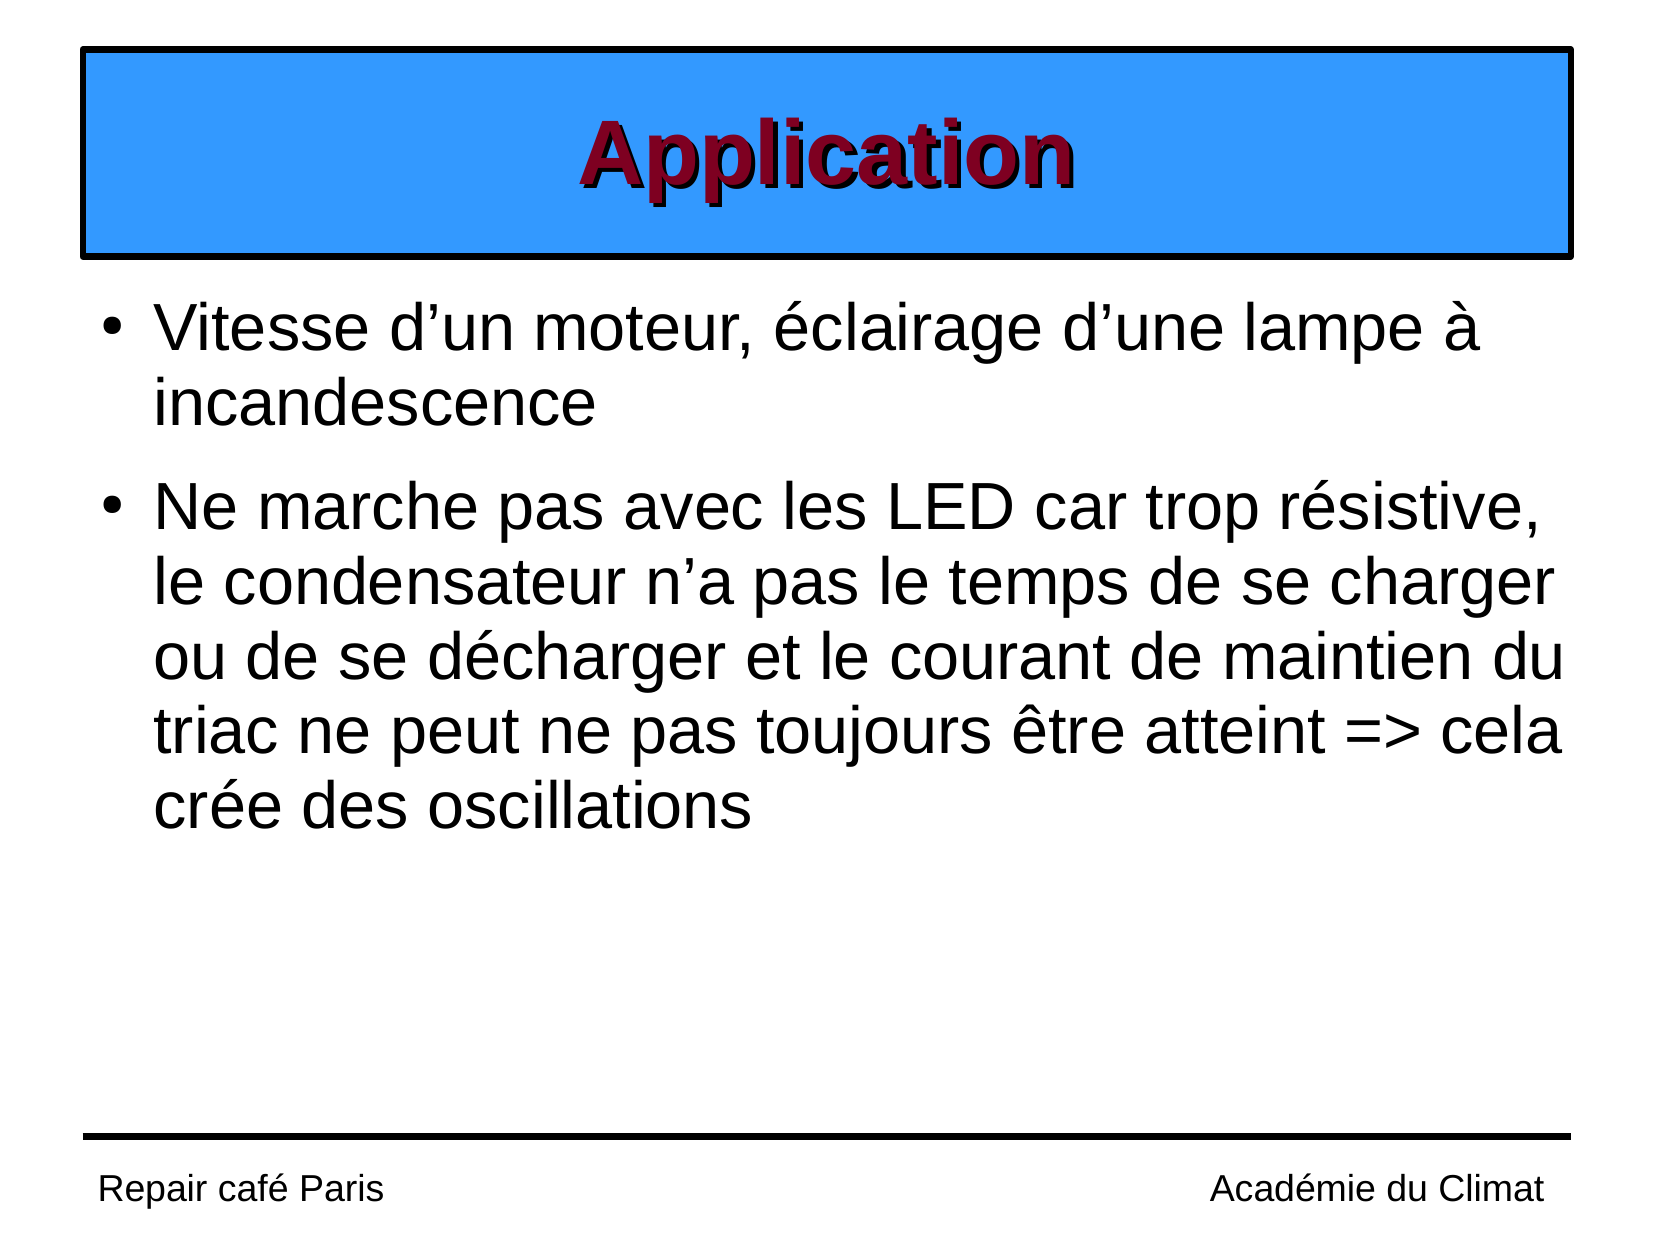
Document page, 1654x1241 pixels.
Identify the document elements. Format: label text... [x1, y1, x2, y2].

text_box Repair café Paris Académie du Climat [82, 1160, 1571, 1217]
title Application [82, 49, 1571, 257]
list Vitesse d’un moteur, éclairage d’une lampe à incandescence Ne marche pas avec les LED car trop résistive, le condensateur n’a pas le temps de se charger ou de se décharger et le courant de maintien du triac ne peut ne pas toujours être atteint => cela crée des oscillations [82, 290, 1571, 1010]
